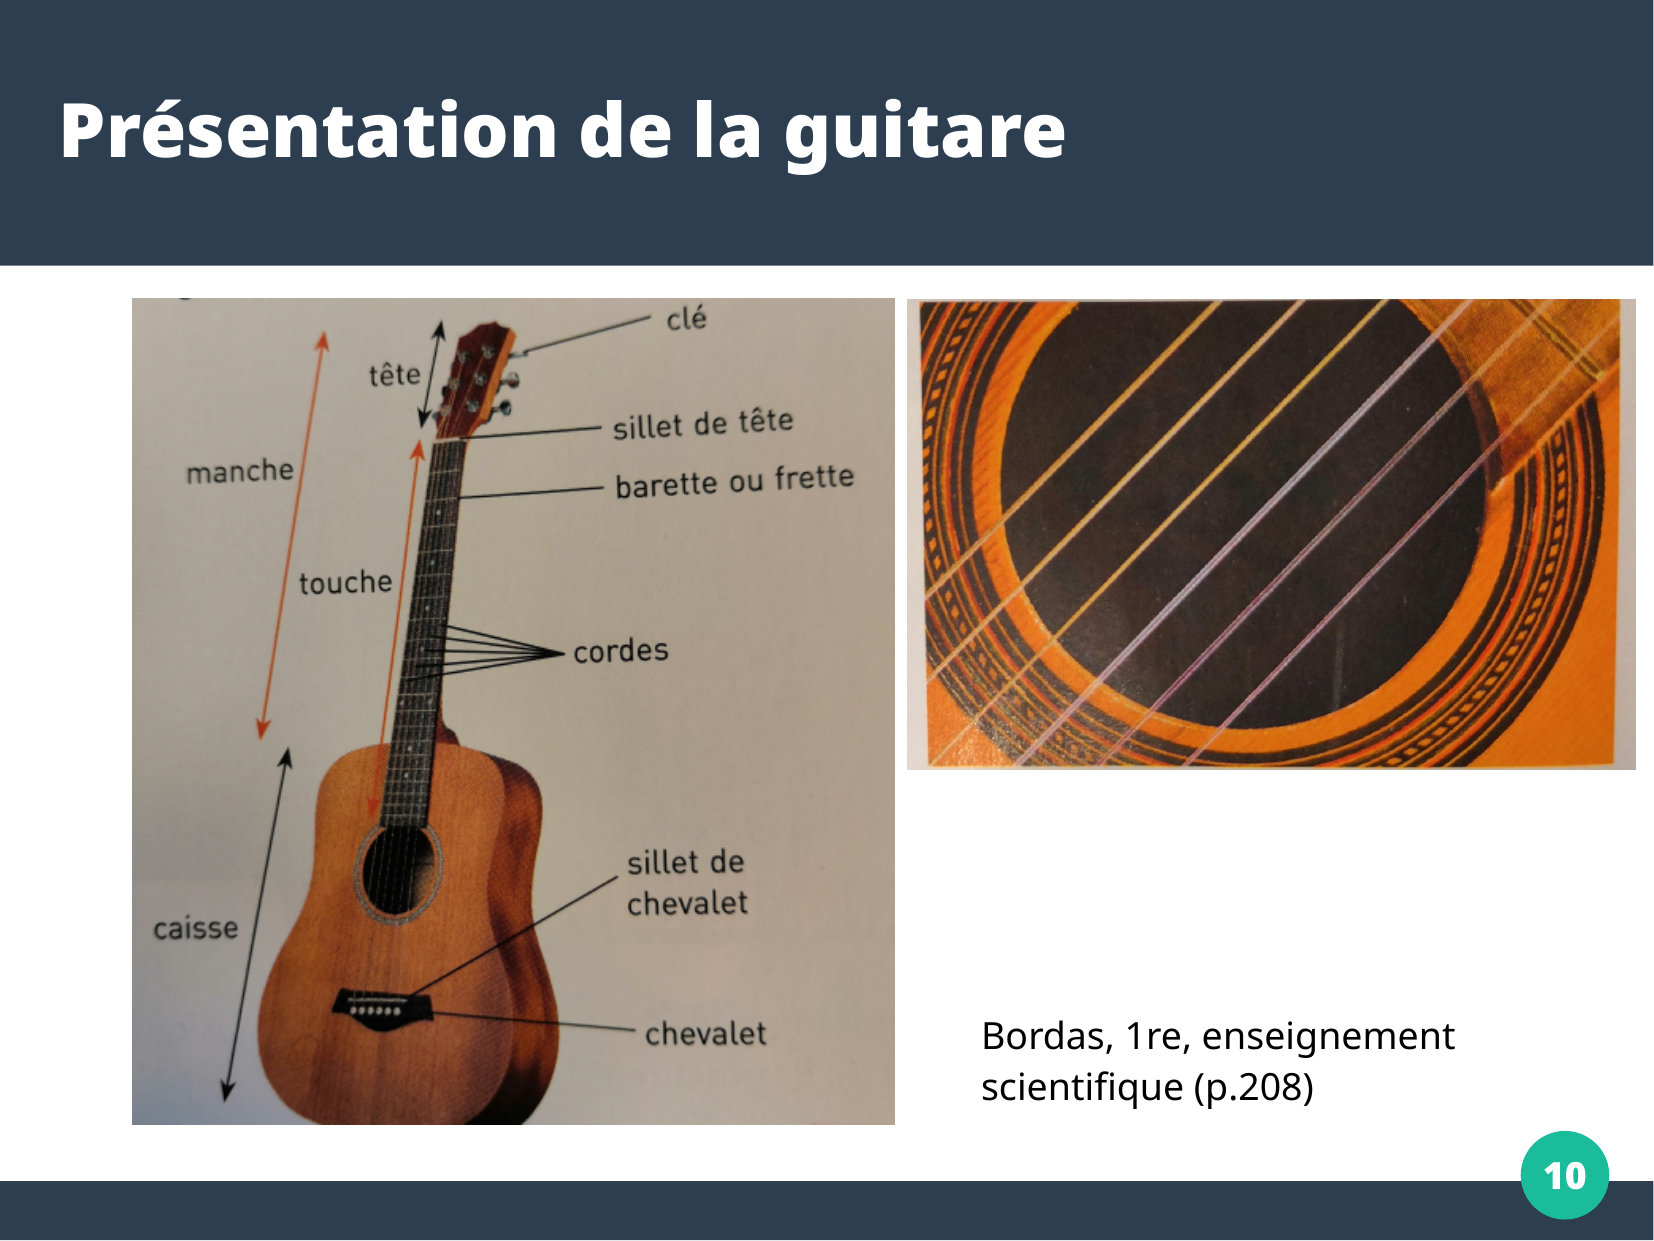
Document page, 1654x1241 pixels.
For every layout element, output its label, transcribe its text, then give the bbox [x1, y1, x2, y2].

picture [907, 299, 1636, 770]
picture [132, 298, 895, 1126]
title Présentation de la guitare [59, 49, 1595, 207]
text_box Bordas, 1re, enseignement scientifique (p.208) [966, 1002, 1627, 1105]
